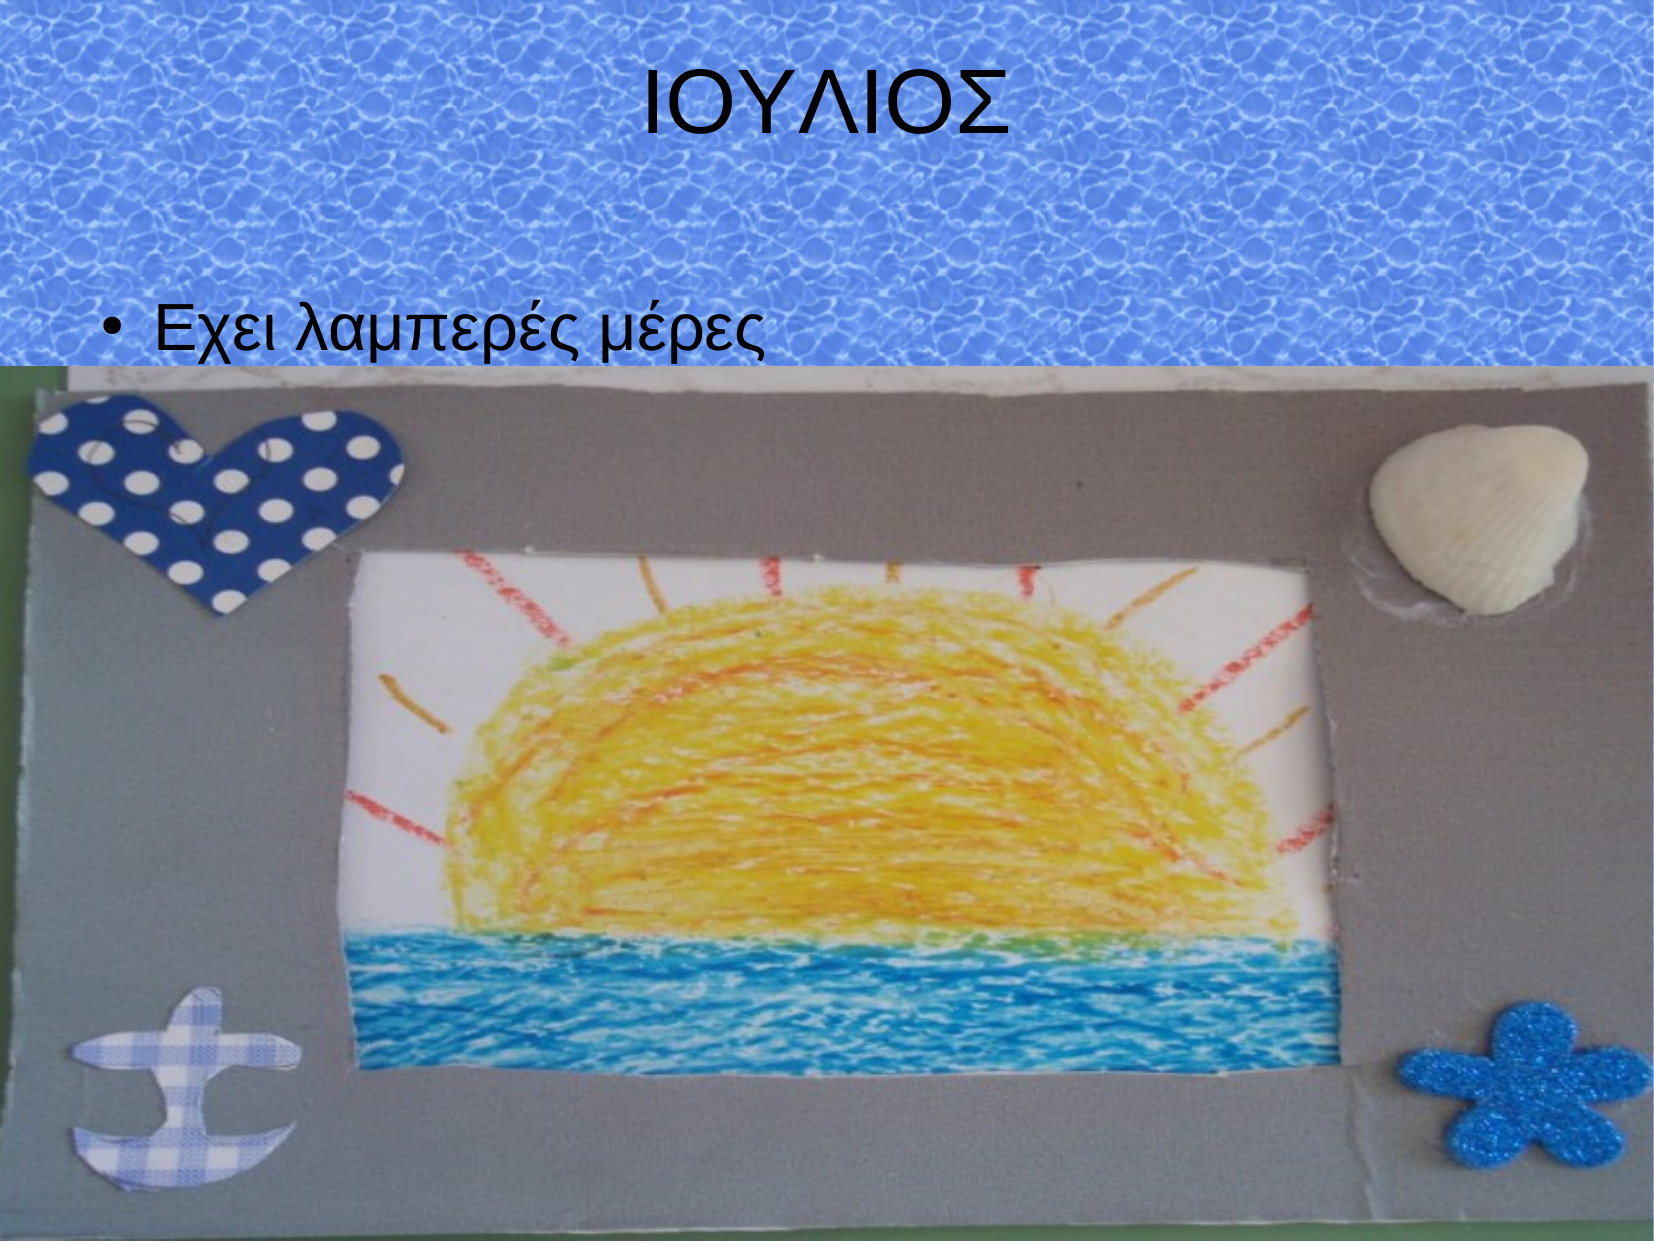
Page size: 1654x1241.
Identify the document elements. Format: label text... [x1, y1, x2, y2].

title IOYΛΙΟΣ [82, 49, 1571, 257]
list Εχει λαμπερές μέρες [82, 290, 1538, 366]
picture [0, 0, 1654, 1241]
